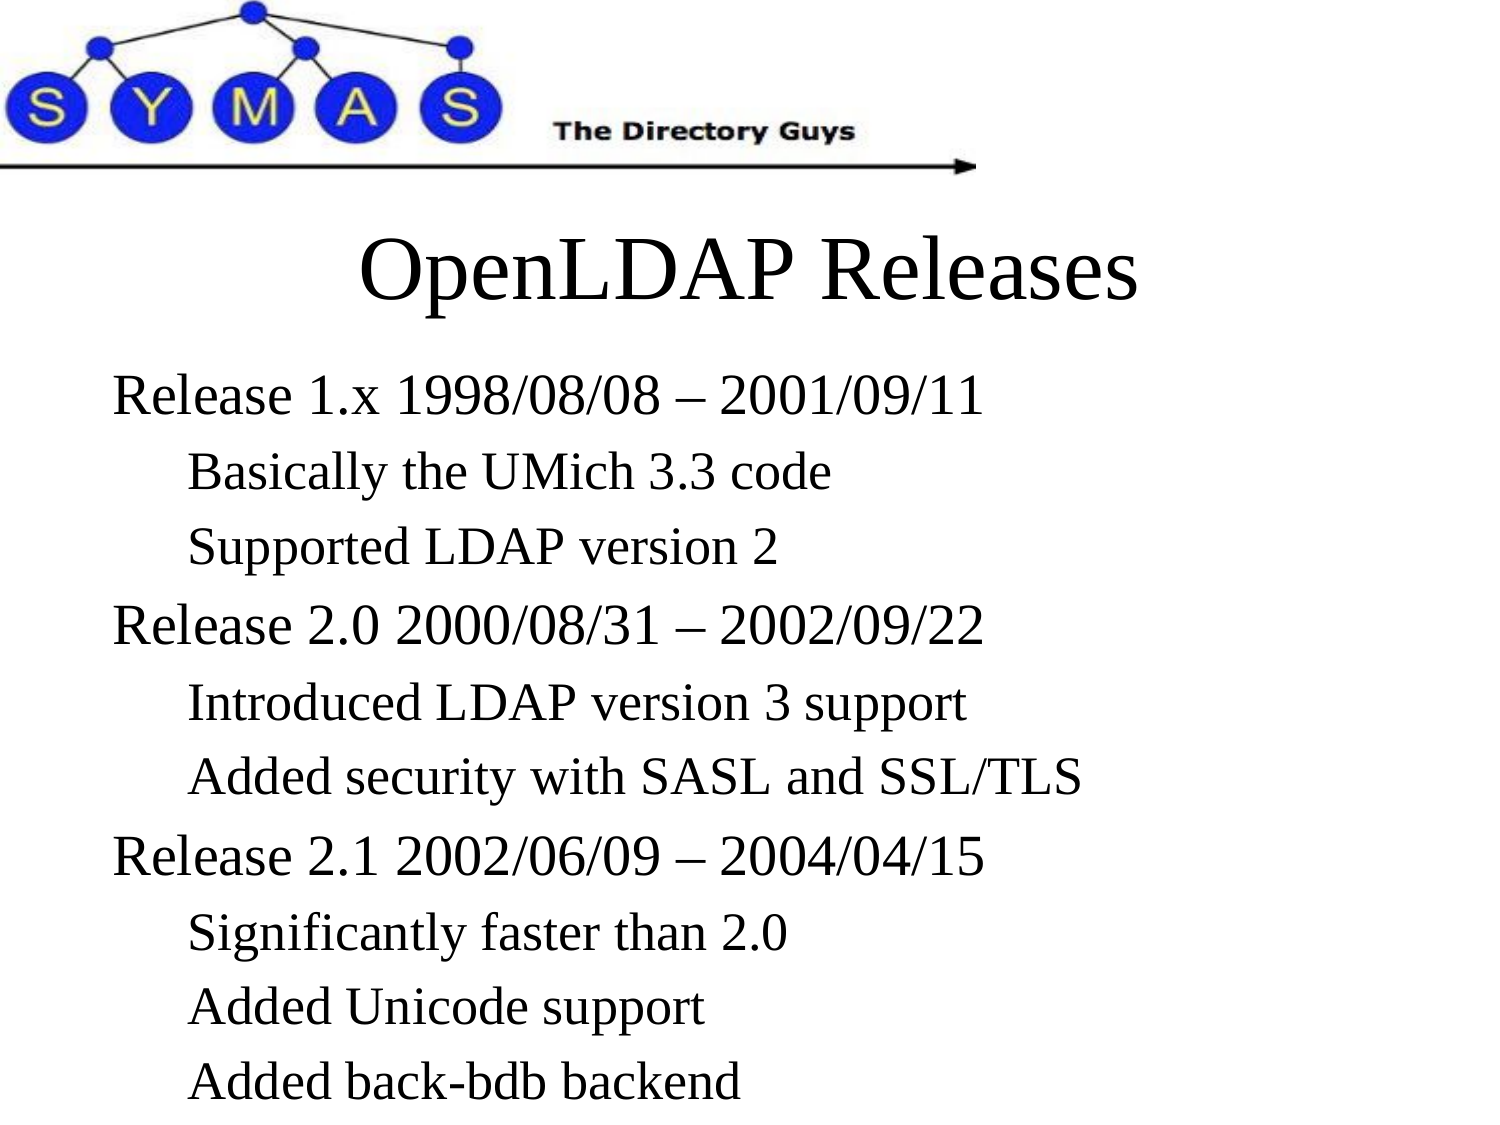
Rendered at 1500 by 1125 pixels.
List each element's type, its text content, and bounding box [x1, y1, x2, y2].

picture [0, 0, 976, 188]
list Release 1.x 1998/08/08 – 2001/09/11 Basically the UMich 3.3 code Supported LDAP version 2 Release 2.0 2000/08/31 – 2002/09/22 Introduced LDAP version 3 support Added security with SASL and SSL/TLS Release 2.1 2002/06/09 – 2004/04/15 Significantly faster than 2.0 Added Unicode support Added back-bdb backend [112, 362, 1388, 1122]
title OpenLDAP Releases [112, 187, 1388, 351]
